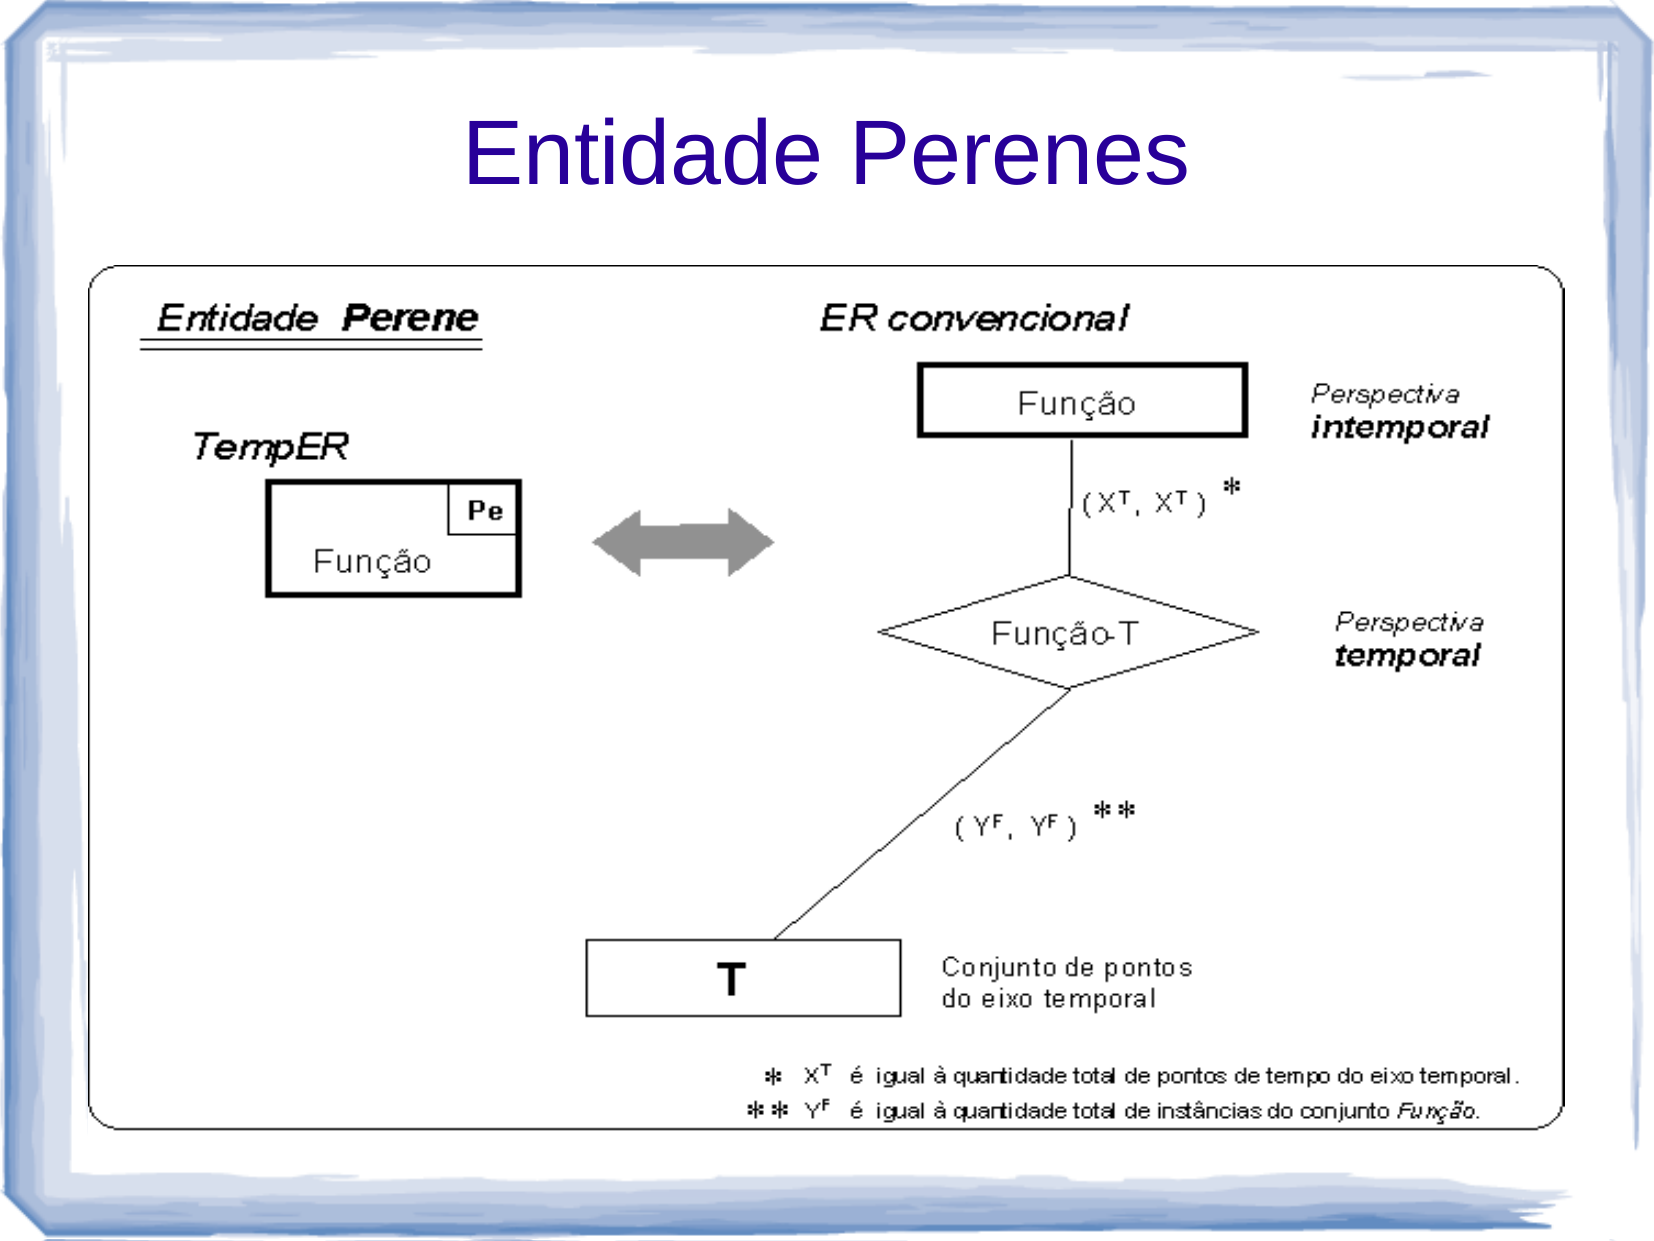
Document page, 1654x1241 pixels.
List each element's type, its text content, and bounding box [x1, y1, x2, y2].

picture [0, 0, 1654, 1241]
title Entidade Perenes [82, 49, 1571, 257]
